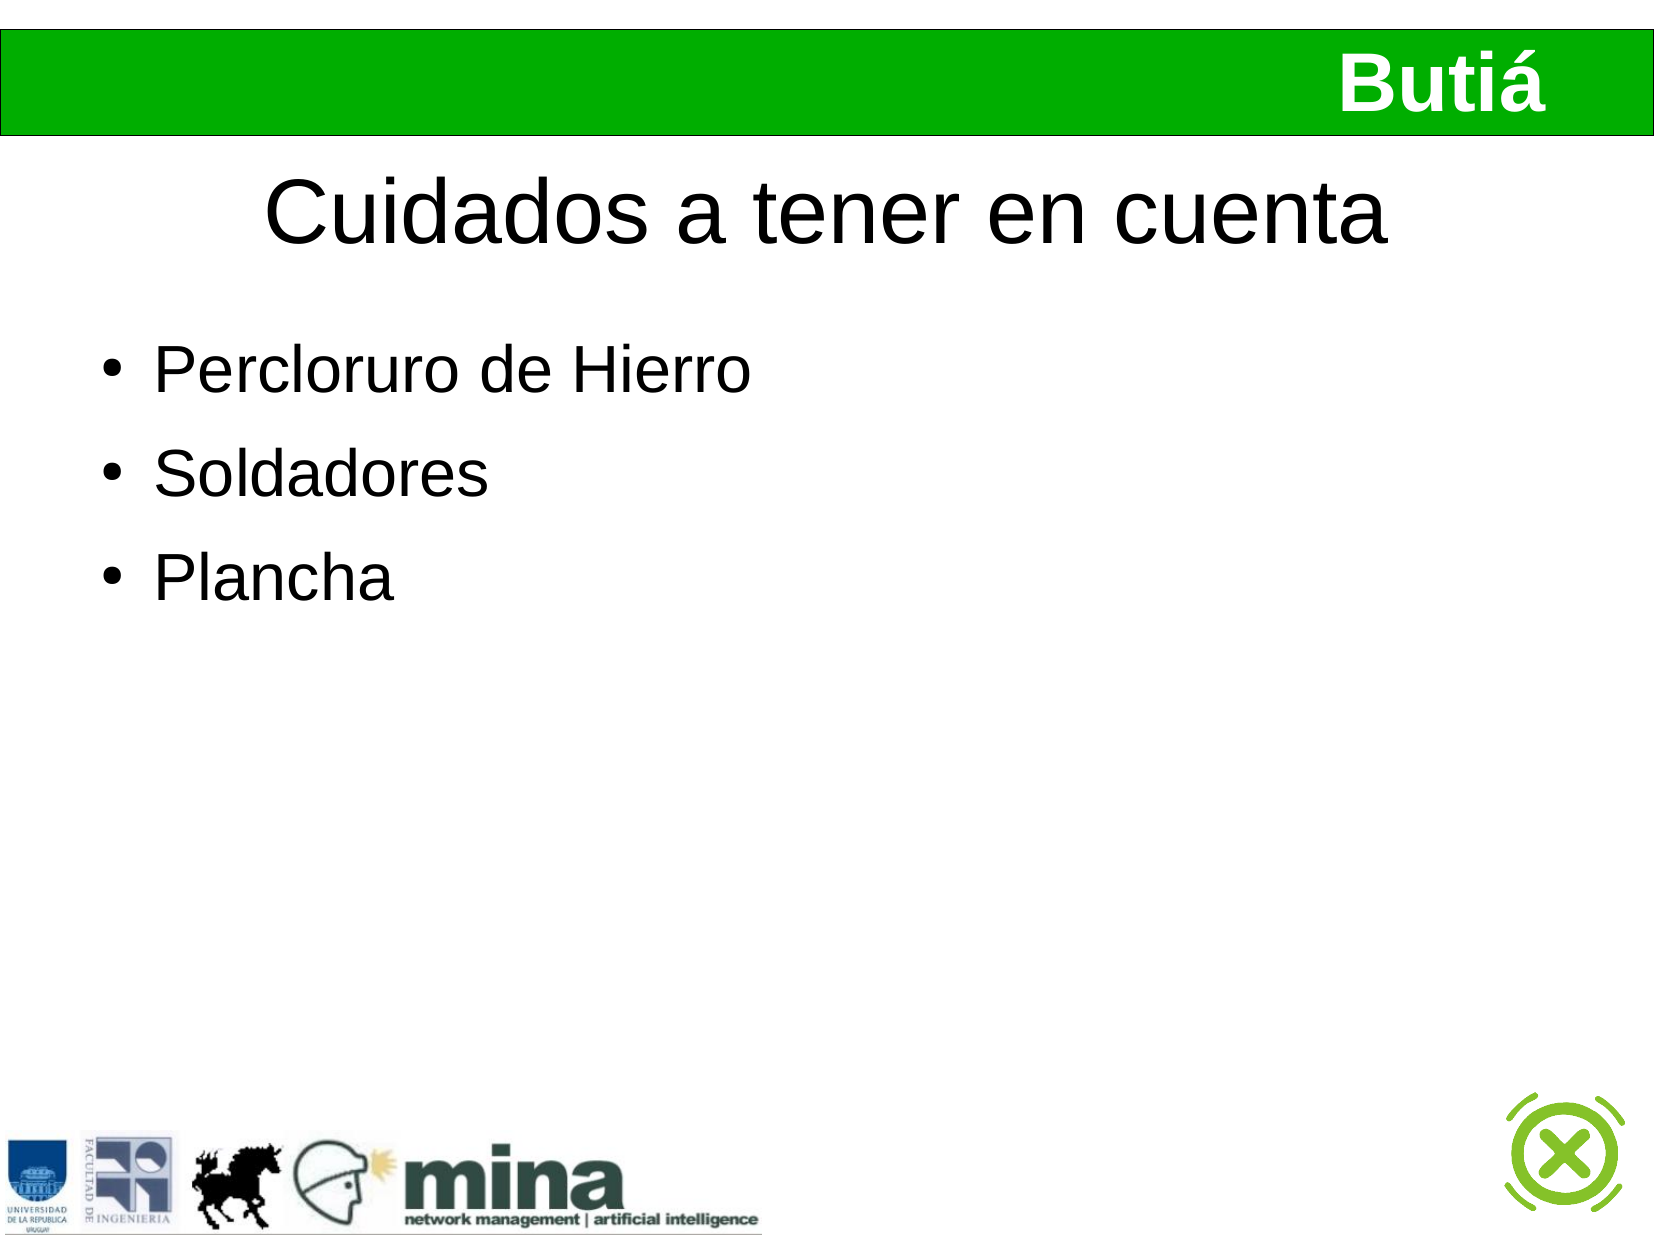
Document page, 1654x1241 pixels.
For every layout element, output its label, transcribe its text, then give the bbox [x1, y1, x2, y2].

title Cuidados a tener en cuenta [82, 108, 1571, 316]
picture [5, 1130, 762, 1235]
list Percloruro de Hierro Soldadores Plancha [82, 331, 1571, 1051]
picture [1504, 1092, 1625, 1212]
